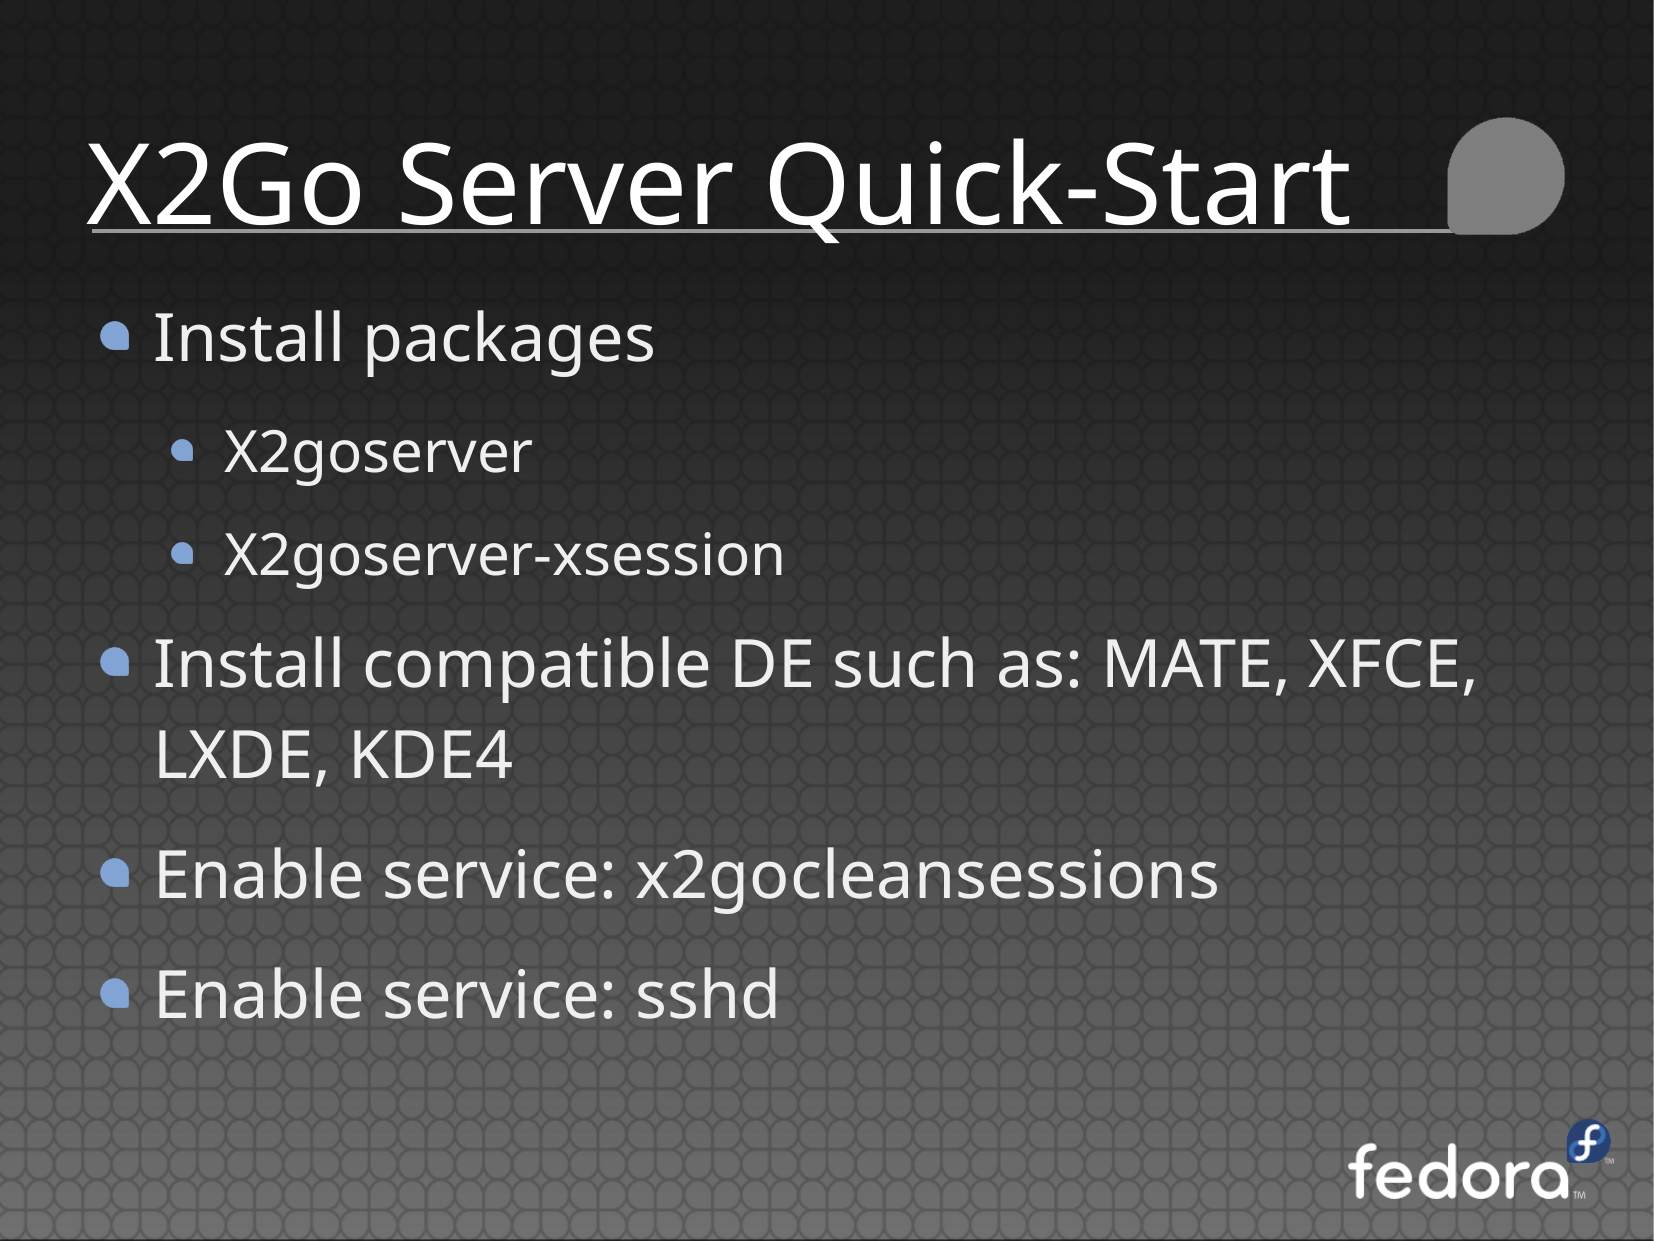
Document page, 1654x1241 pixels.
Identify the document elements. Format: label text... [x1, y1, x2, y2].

picture [0, 0, 1654, 1241]
list Install packages X2goserver X2goserver-xsession Install compatible DE such as: MATE, XFCE, LXDE, KDE4 Enable service: x2gocleansessions Enable service: sshd [82, 290, 1571, 1010]
title X2Go Server Quick-Start [86, 112, 1576, 249]
